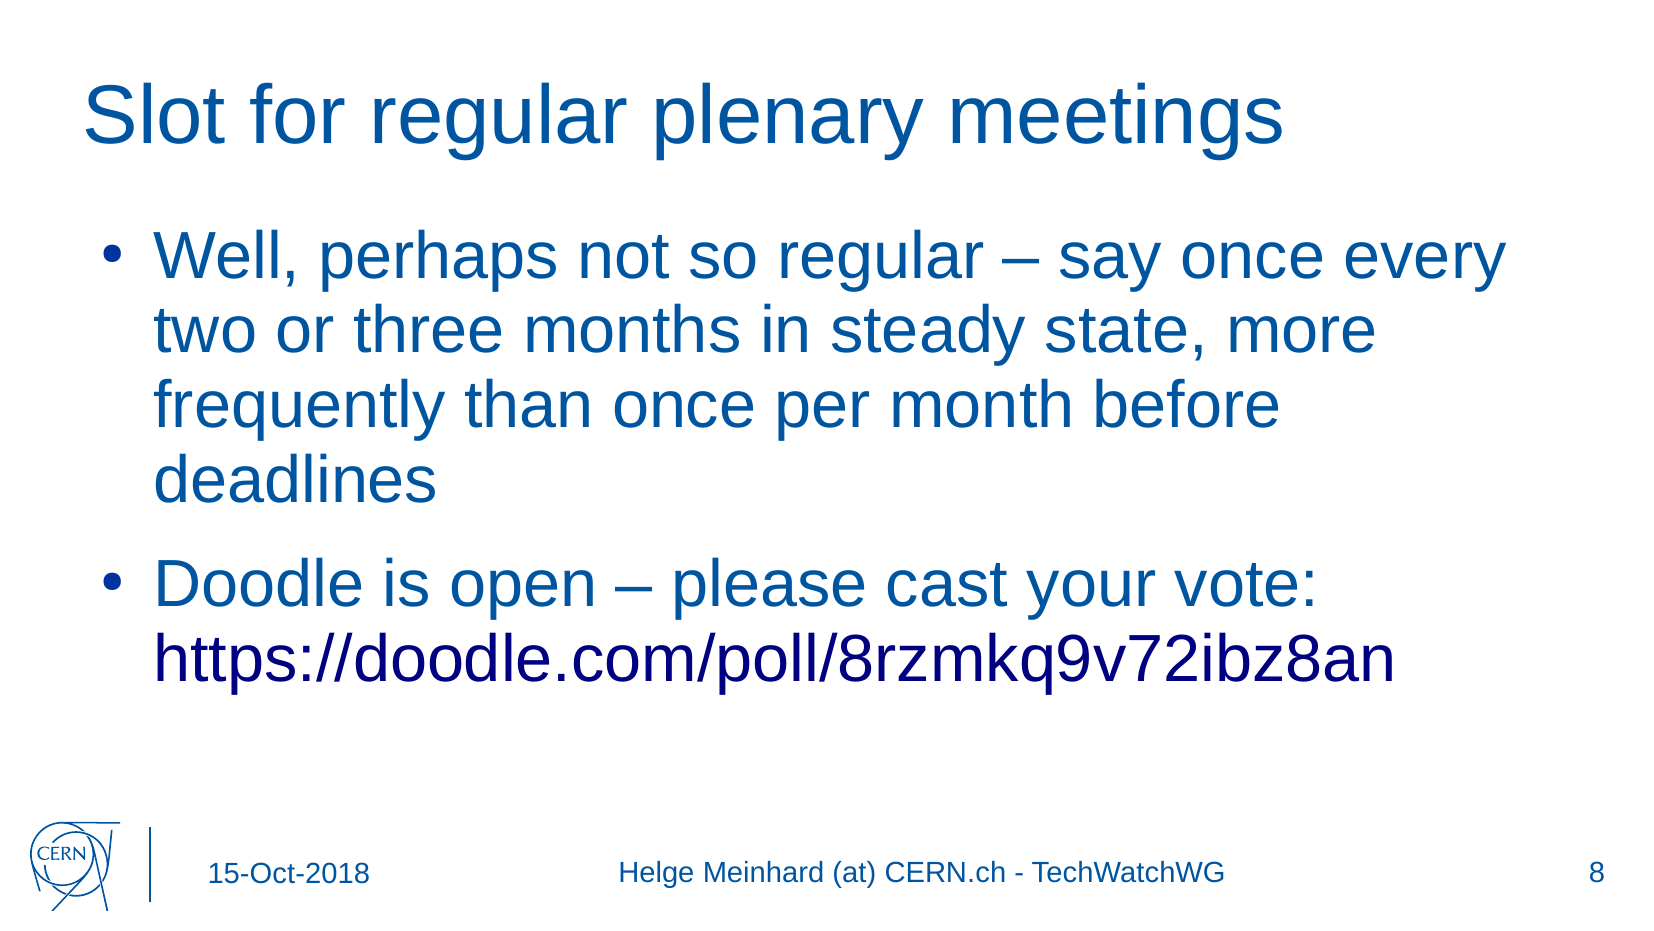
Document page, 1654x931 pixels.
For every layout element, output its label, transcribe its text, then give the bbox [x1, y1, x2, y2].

title Slot for regular plenary meetings [82, 37, 1571, 193]
list Well, perhaps not so regular – say once every two or three months in steady state, more frequently than once per month before deadlines Doodle is open – please cast your vote: https://doodle.com/poll/8rzmkq9v72ibz8an [82, 217, 1571, 757]
